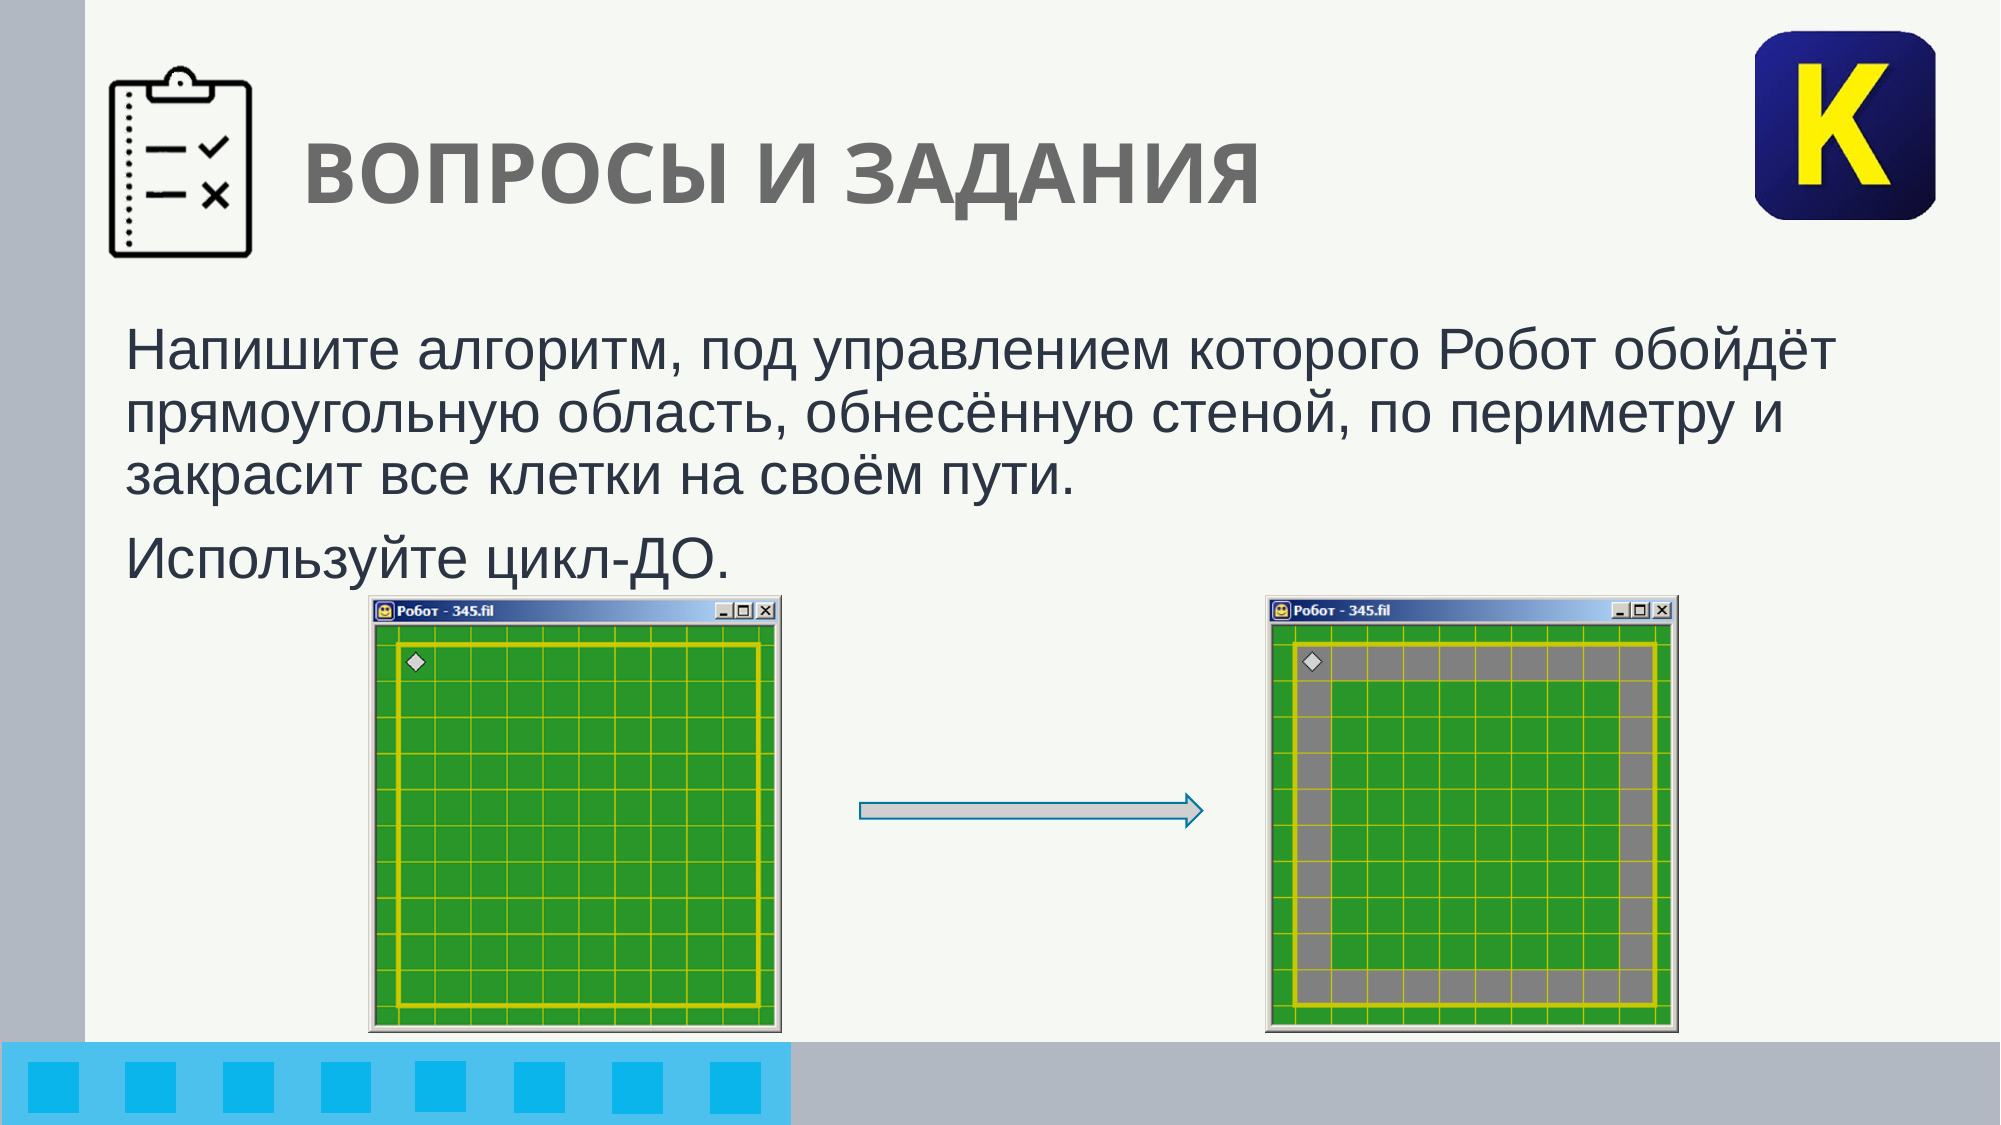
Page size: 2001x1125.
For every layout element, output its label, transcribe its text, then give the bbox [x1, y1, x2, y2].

picture [1740, 20, 1951, 232]
title ВОПРОСЫ И ЗАДАНИЯ [285, 67, 1892, 286]
picture [368, 595, 782, 1033]
list Напишите алгоритм, под управлением которого Робот обойдёт прямоугольную область, обнесённую стеной, по периметру и закрасит все клетки на своём пути. Используйте цикл-ДО. [110, 311, 1892, 1058]
picture [1265, 595, 1679, 1033]
text_box [860, 794, 1203, 827]
